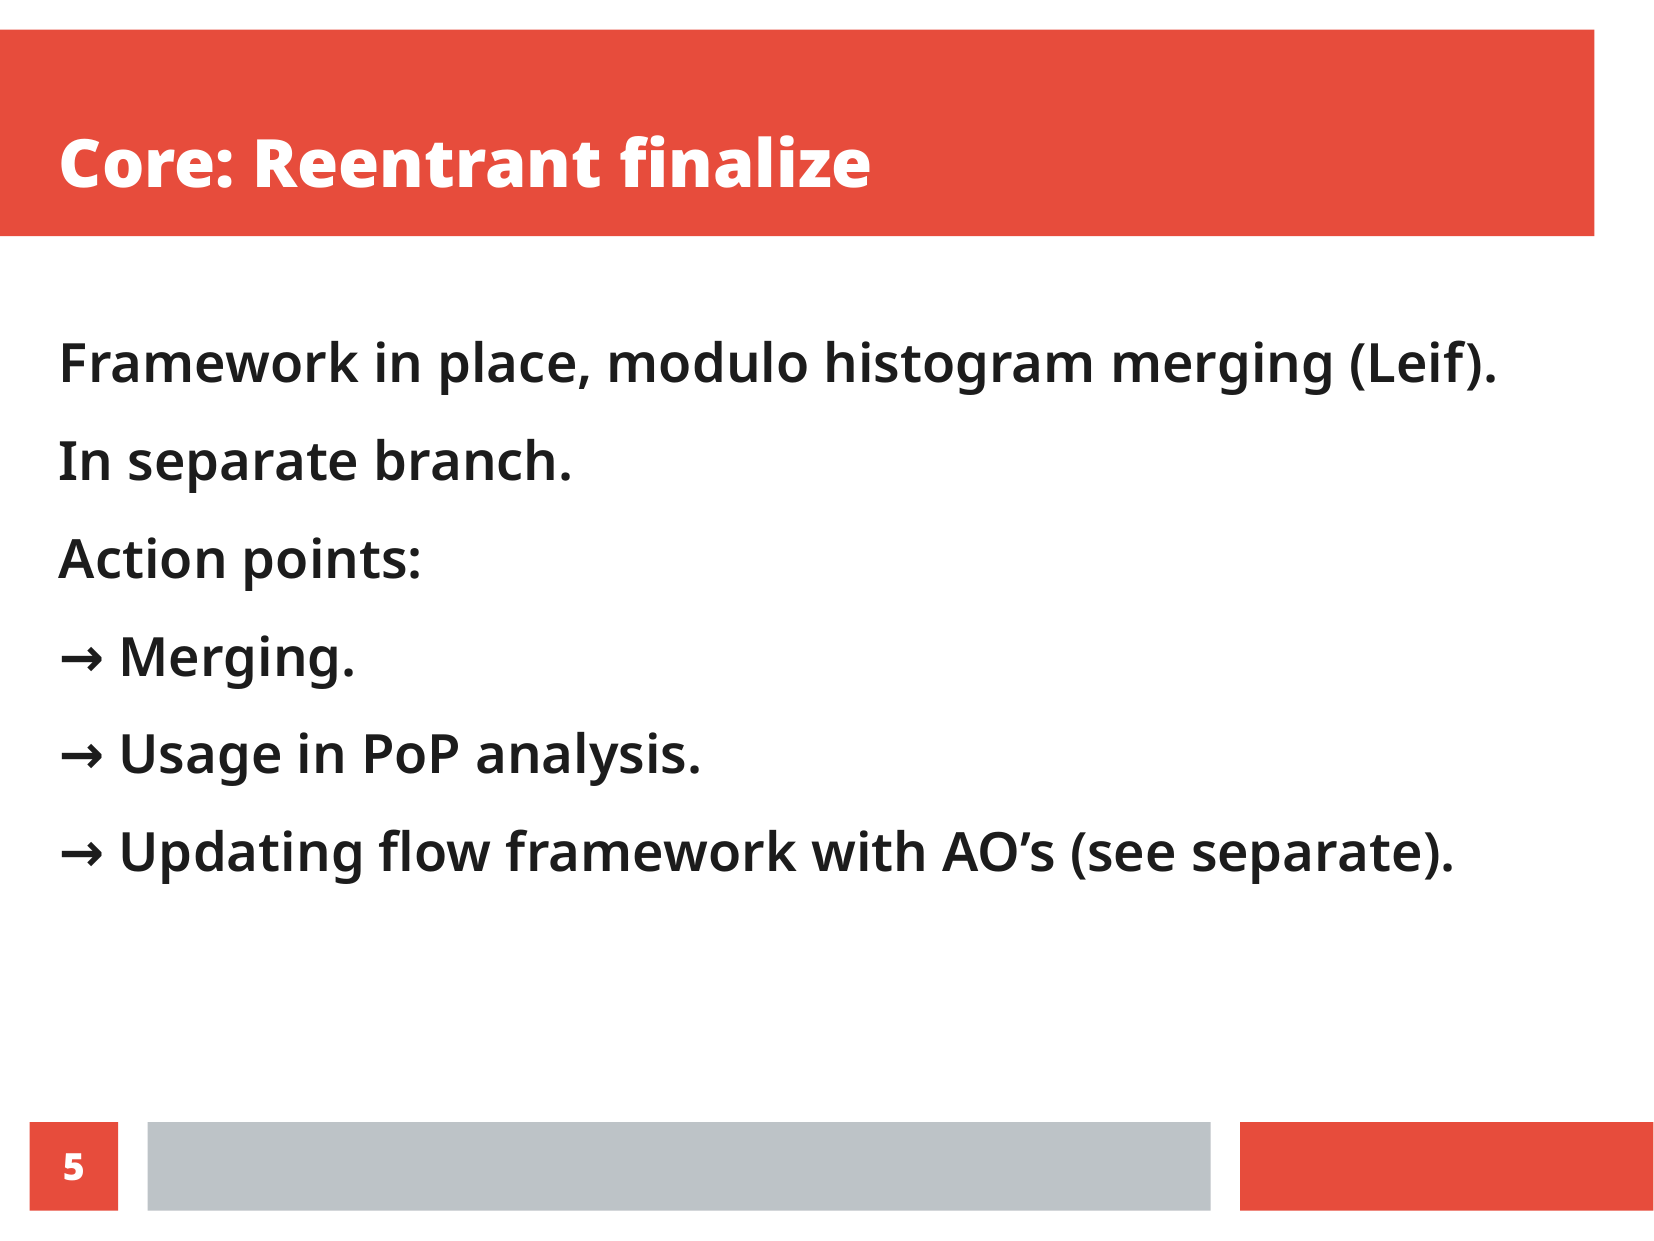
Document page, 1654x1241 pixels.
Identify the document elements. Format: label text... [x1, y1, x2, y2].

list Framework in place, modulo histogram merging (Leif). In separate branch. Action points: → Merging. → Usage in PoP analysis. → Updating flow framework with AO’s (see separate). [59, 324, 1565, 1093]
title Core: Reentrant finalize [59, 59, 1595, 207]
